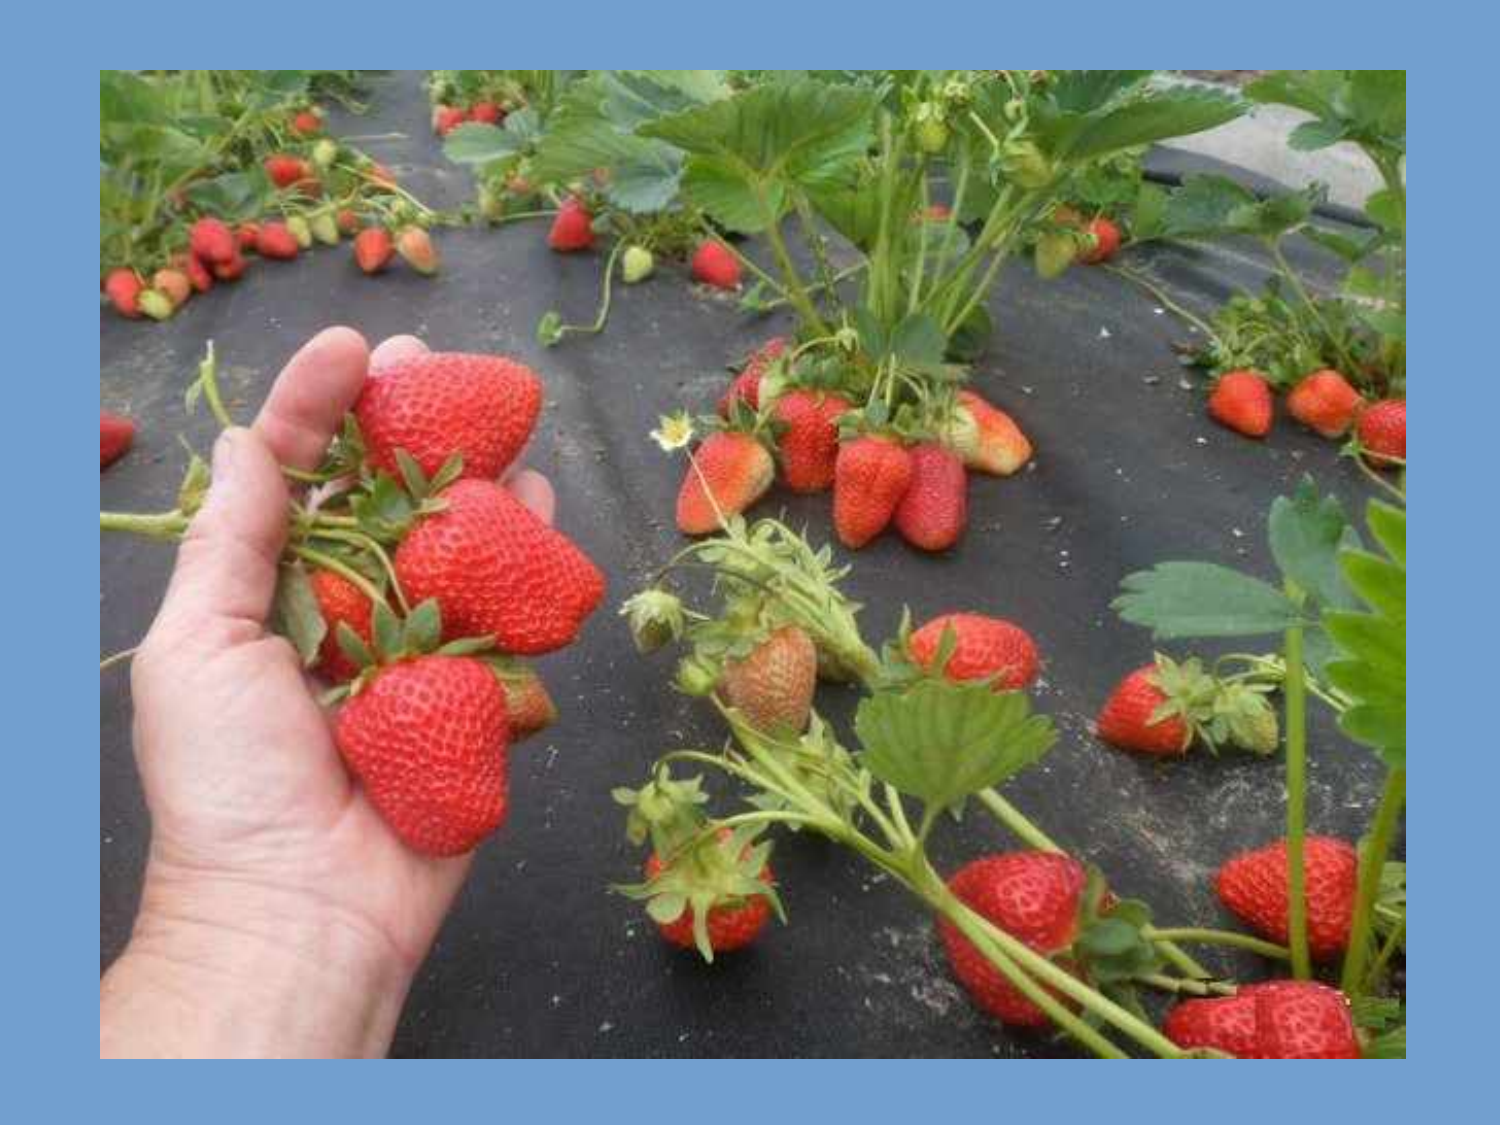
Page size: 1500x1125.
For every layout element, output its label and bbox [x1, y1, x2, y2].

picture [100, 70, 1406, 1059]
